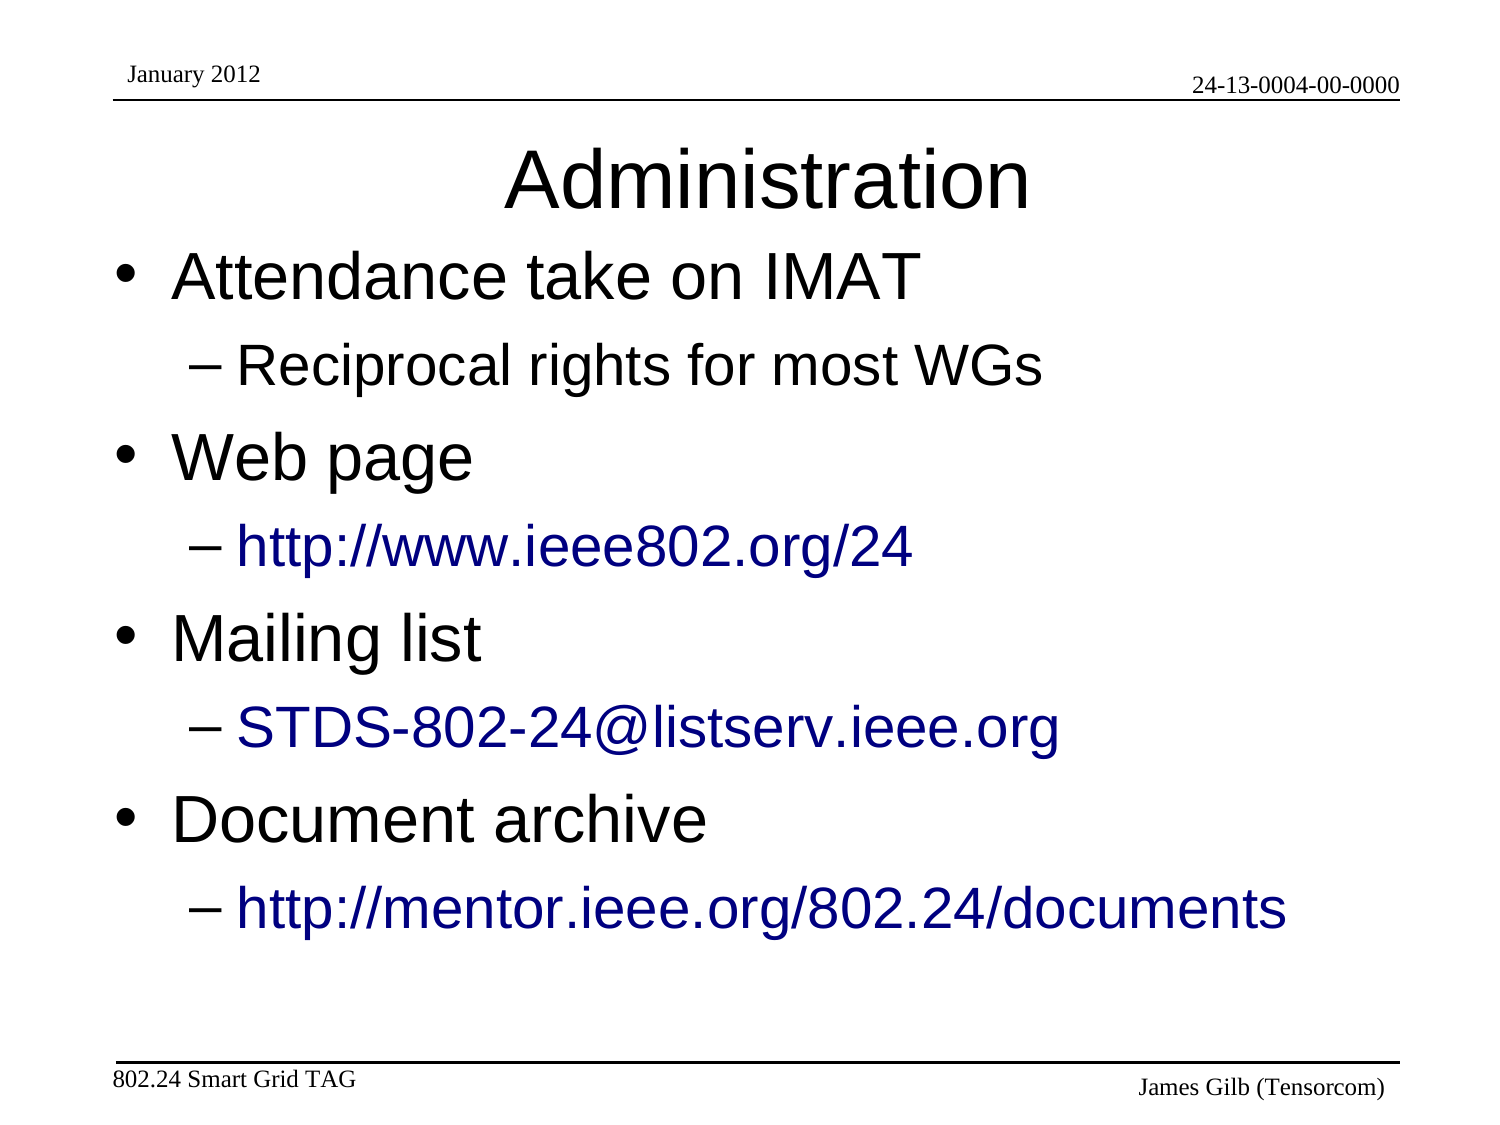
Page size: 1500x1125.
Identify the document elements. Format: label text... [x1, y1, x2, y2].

title Administration [112, 112, 1426, 238]
list Attendance take on IMAT Reciprocal rights for most WGs Web page http://www.ieee802.org/24 Mailing list STDS-802-24@listserv.ieee.org Document archive http://mentor.ieee.org/802.24/documents [99, 224, 1375, 968]
